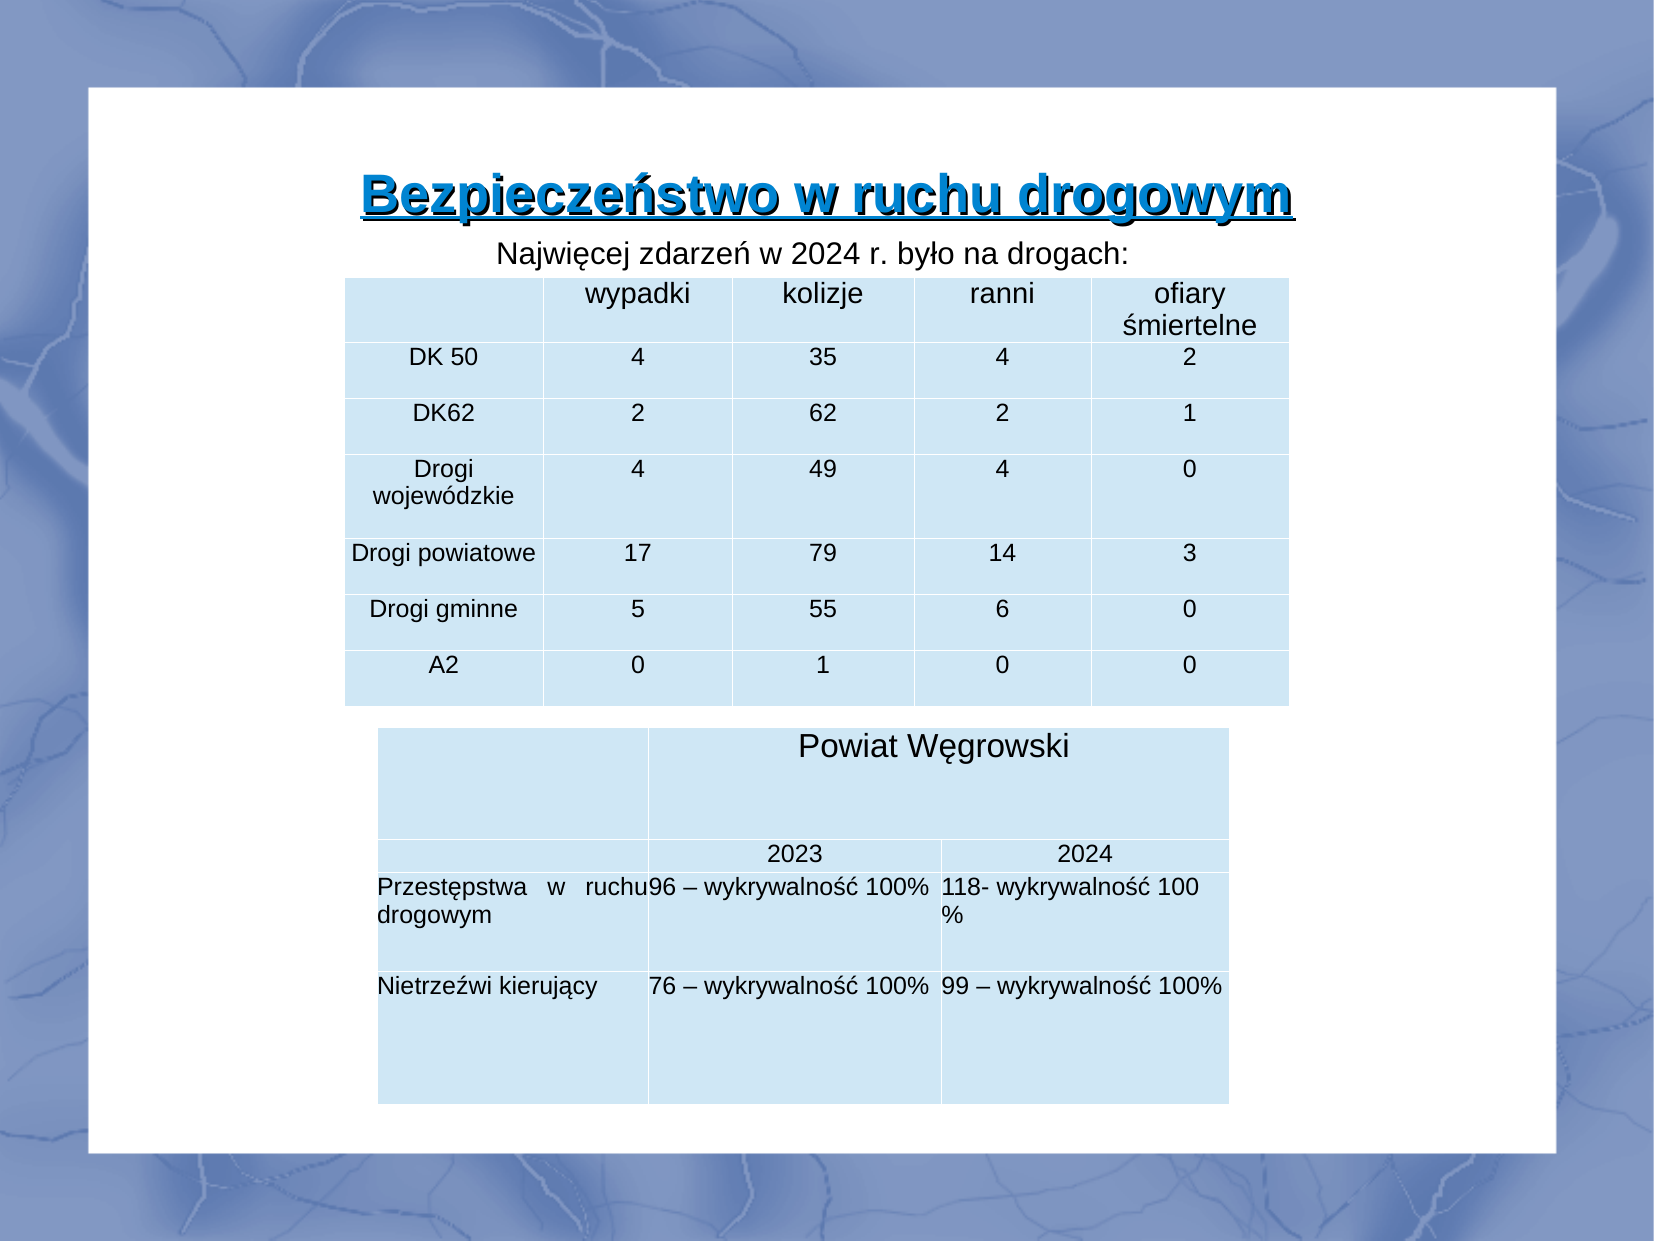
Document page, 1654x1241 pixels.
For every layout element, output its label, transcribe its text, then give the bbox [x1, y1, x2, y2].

table_cell 4 [915, 455, 1091, 538]
table_header Powiat Węgrowski [649, 728, 1229, 839]
table_cell DK 50 [345, 343, 543, 398]
table_header kolizje [733, 278, 914, 342]
table_cell 4 [915, 343, 1091, 398]
table_cell 35 [733, 343, 914, 398]
table_cell 96 – wykrywalność 100% [649, 873, 941, 971]
table_cell 0 [915, 651, 1091, 706]
table_cell 62 [733, 399, 914, 454]
list Najwięcej zdarzeń w 2024 r. było na drogach: [135, 236, 1418, 770]
table_cell 4 [544, 343, 732, 398]
table_cell 118- wykrywalność 100 % [942, 873, 1229, 971]
table_cell 6 [915, 595, 1091, 650]
table_cell 1 [733, 651, 914, 706]
table_cell 17 [544, 539, 732, 594]
table_cell 2 [1092, 343, 1289, 398]
table_cell 2024 [942, 840, 1229, 872]
table_cell DK62 [345, 399, 543, 454]
table_header ofiary śmiertelne [1092, 278, 1289, 342]
table_cell Drogi gminne [345, 595, 543, 650]
title Bezpieczeństwo w ruchu drogowym [118, 90, 1536, 298]
table_cell 49 [733, 455, 914, 538]
table_header [378, 728, 648, 839]
table_cell 55 [733, 595, 914, 650]
table_cell A2 [345, 651, 543, 706]
table_cell 2 [915, 399, 1091, 454]
table_cell 14 [915, 539, 1091, 594]
table_header [345, 278, 543, 342]
table_cell 0 [1092, 651, 1289, 706]
table_cell 0 [544, 651, 732, 706]
table_cell 4 [544, 455, 732, 538]
table_header ranni [915, 278, 1091, 342]
table_cell 2023 [649, 840, 941, 872]
table_cell 3 [1092, 539, 1289, 594]
picture [0, 0, 1654, 1241]
table_cell Nietrzeźwi kierujący [378, 972, 648, 1104]
table_cell 76 – wykrywalność 100% [649, 972, 941, 1104]
table_cell 1 [1092, 399, 1289, 454]
table_cell [378, 840, 648, 872]
table_cell Przestępstwa w ruchu drogowym [378, 873, 648, 971]
table_cell 2 [544, 399, 732, 454]
table_cell 79 [733, 539, 914, 594]
table_cell Drogi powiatowe [345, 539, 543, 594]
table_cell 0 [1092, 455, 1289, 538]
table_cell 0 [1092, 595, 1289, 650]
table_header wypadki [544, 278, 732, 342]
table_cell 5 [544, 595, 732, 650]
table_cell 99 – wykrywalność 100% [942, 972, 1229, 1104]
table_cell Drogi wojewódzkie [345, 455, 543, 538]
